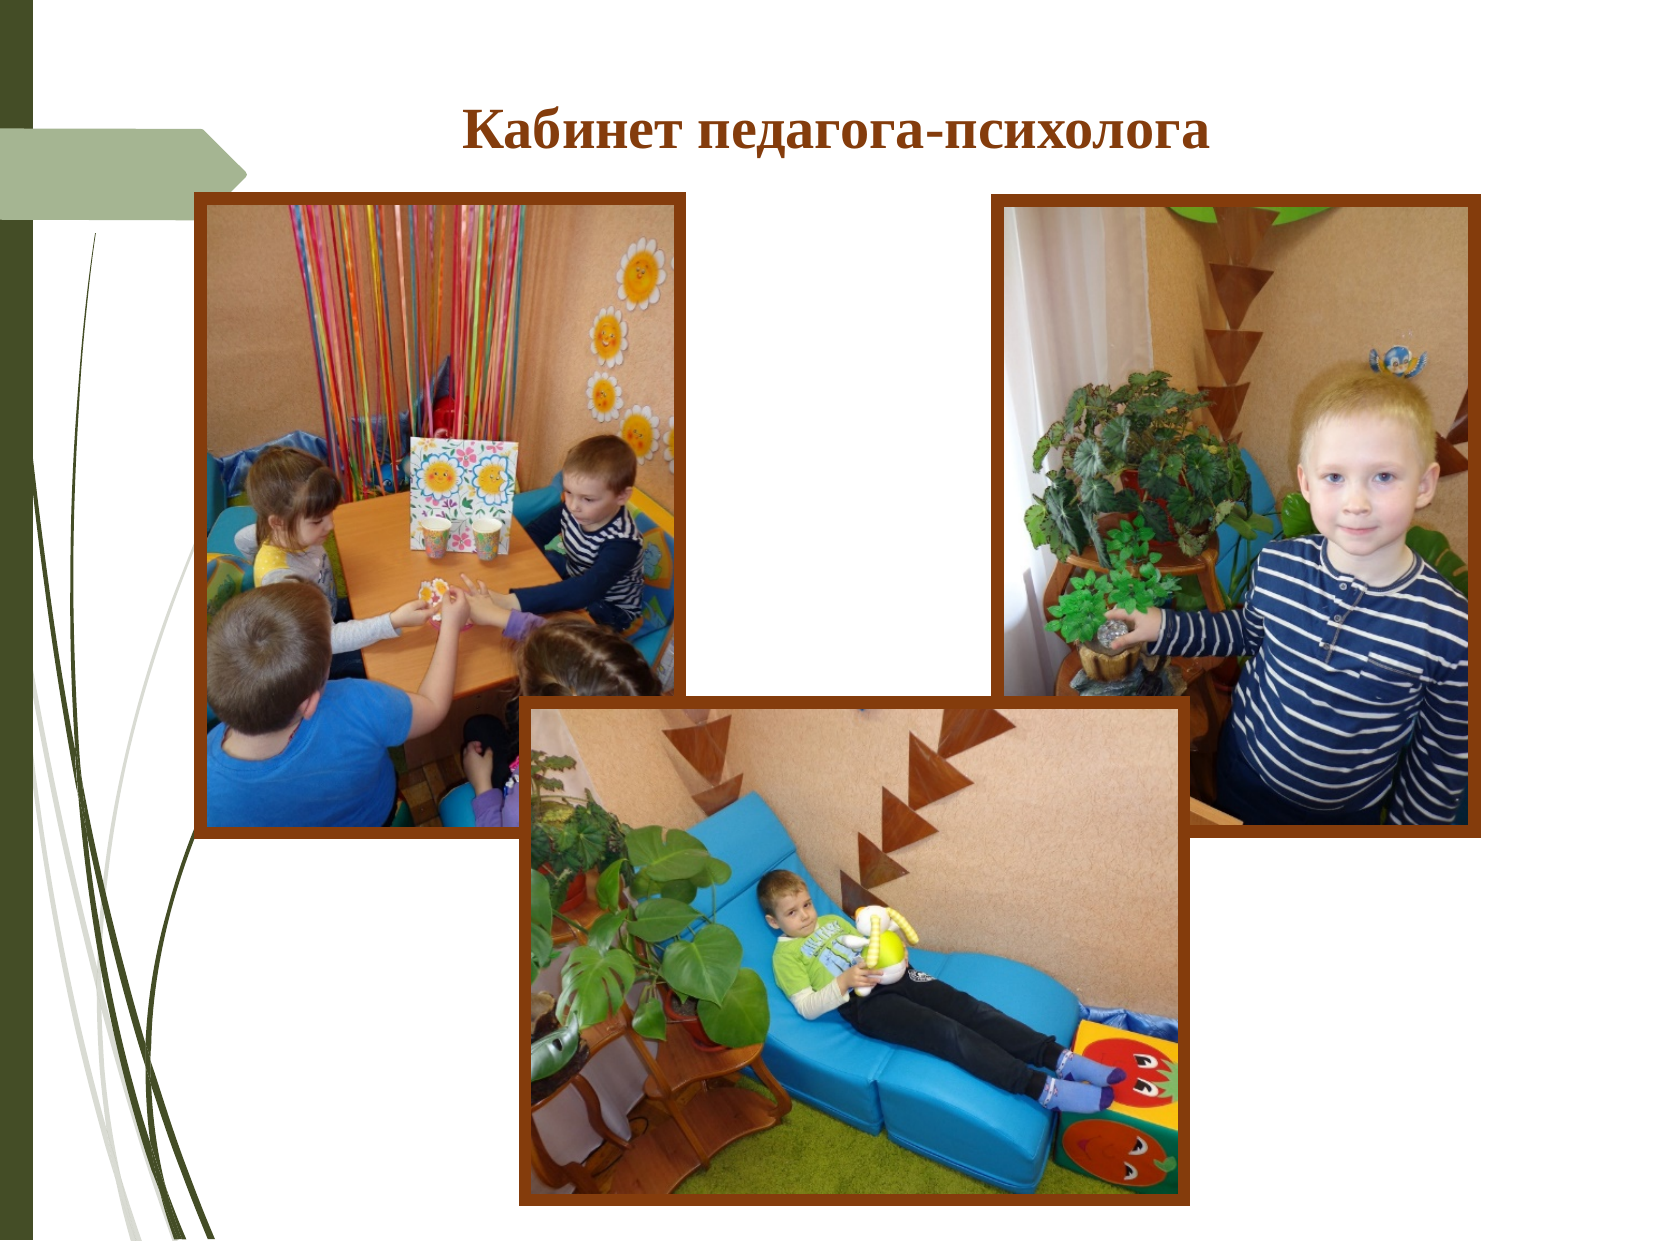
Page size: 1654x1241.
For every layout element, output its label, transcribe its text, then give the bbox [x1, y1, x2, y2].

picture [1003, 206, 1469, 826]
title Кабинет педагога-психолога [63, 83, 1610, 291]
picture [531, 708, 1178, 1194]
picture [206, 204, 674, 827]
